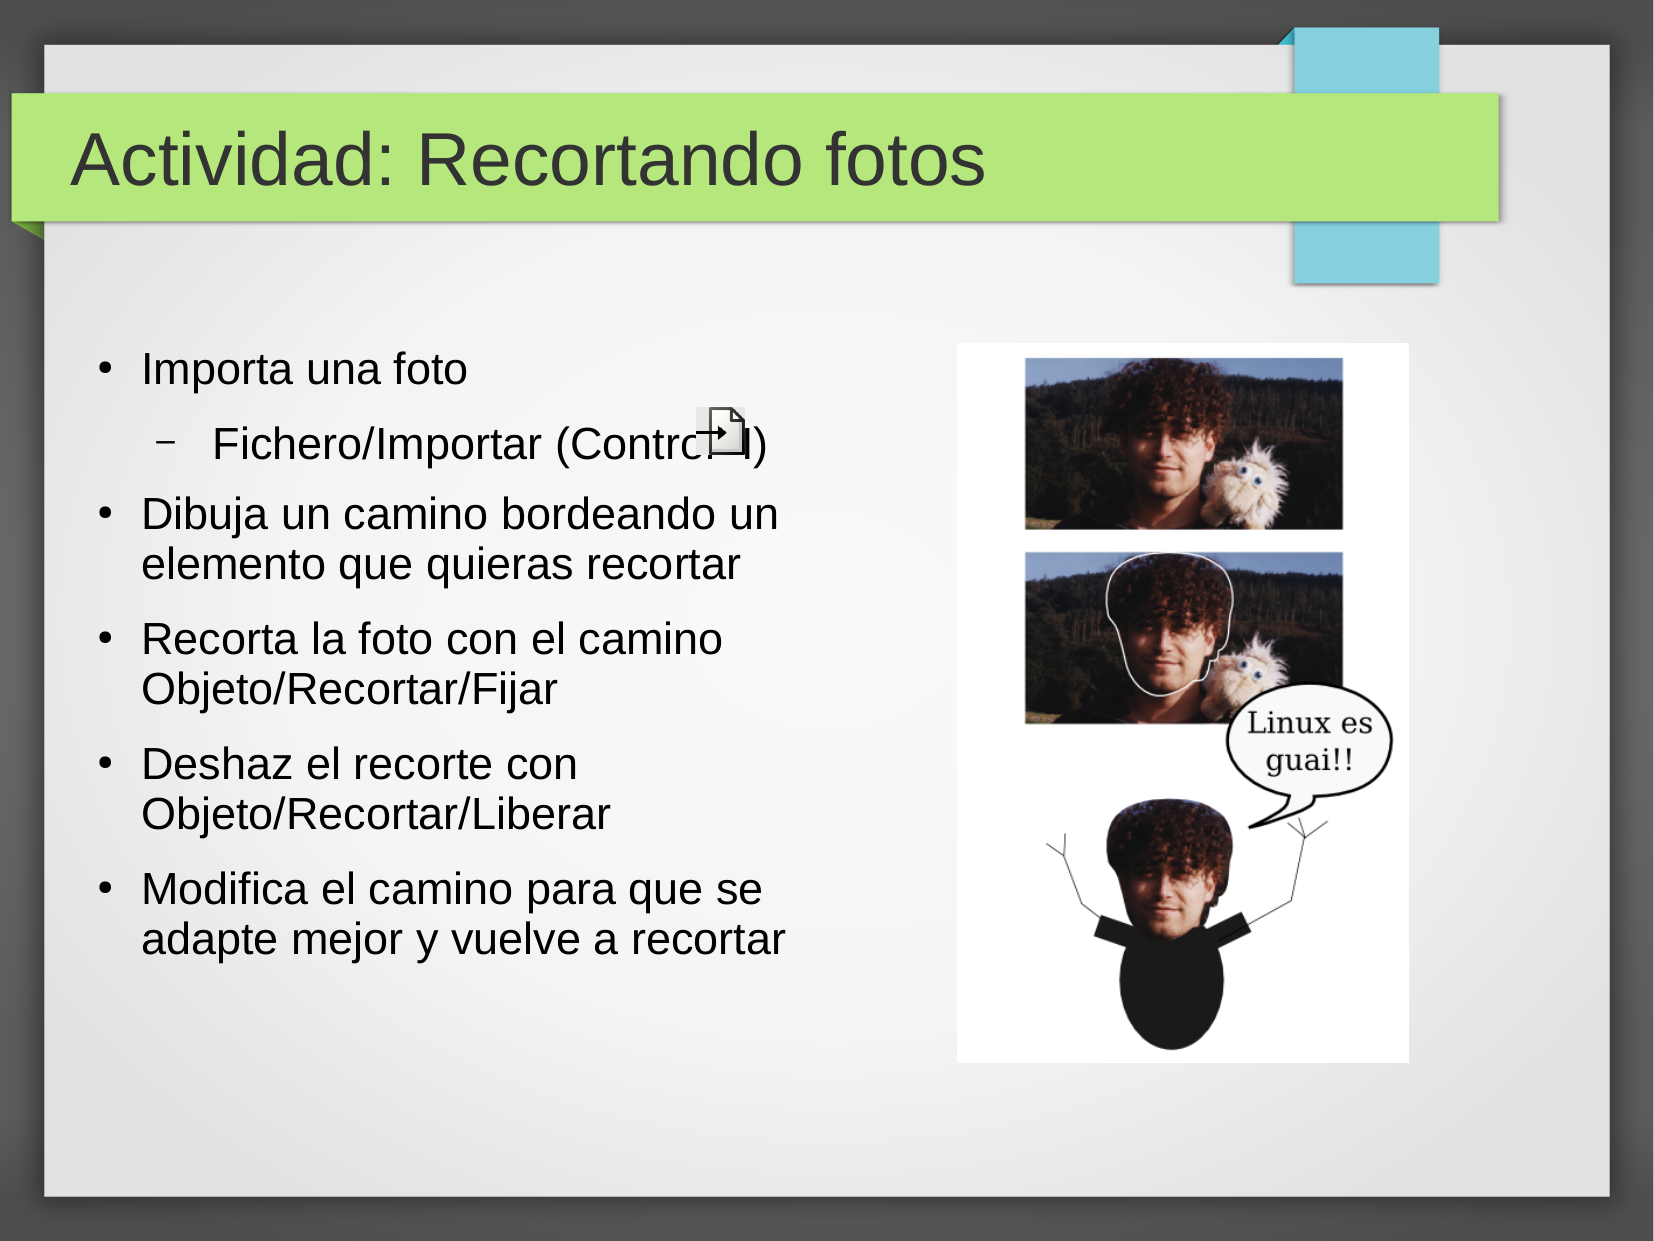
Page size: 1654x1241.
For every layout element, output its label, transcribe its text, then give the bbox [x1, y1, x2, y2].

title Actividad: Recortando fotos [70, 106, 1229, 213]
picture [0, 0, 1654, 1241]
list Importa una foto Fichero/Importar (Control+I) Dibuja un camino bordeando un elemento que quieras recortar Recorta la foto con el camino Objeto/Recortar/Fijar Deshaz el recorte con Objeto/Recortar/Liberar Modifica el camino para que se adapte mejor y vuelve a recortar [82, 343, 793, 1063]
